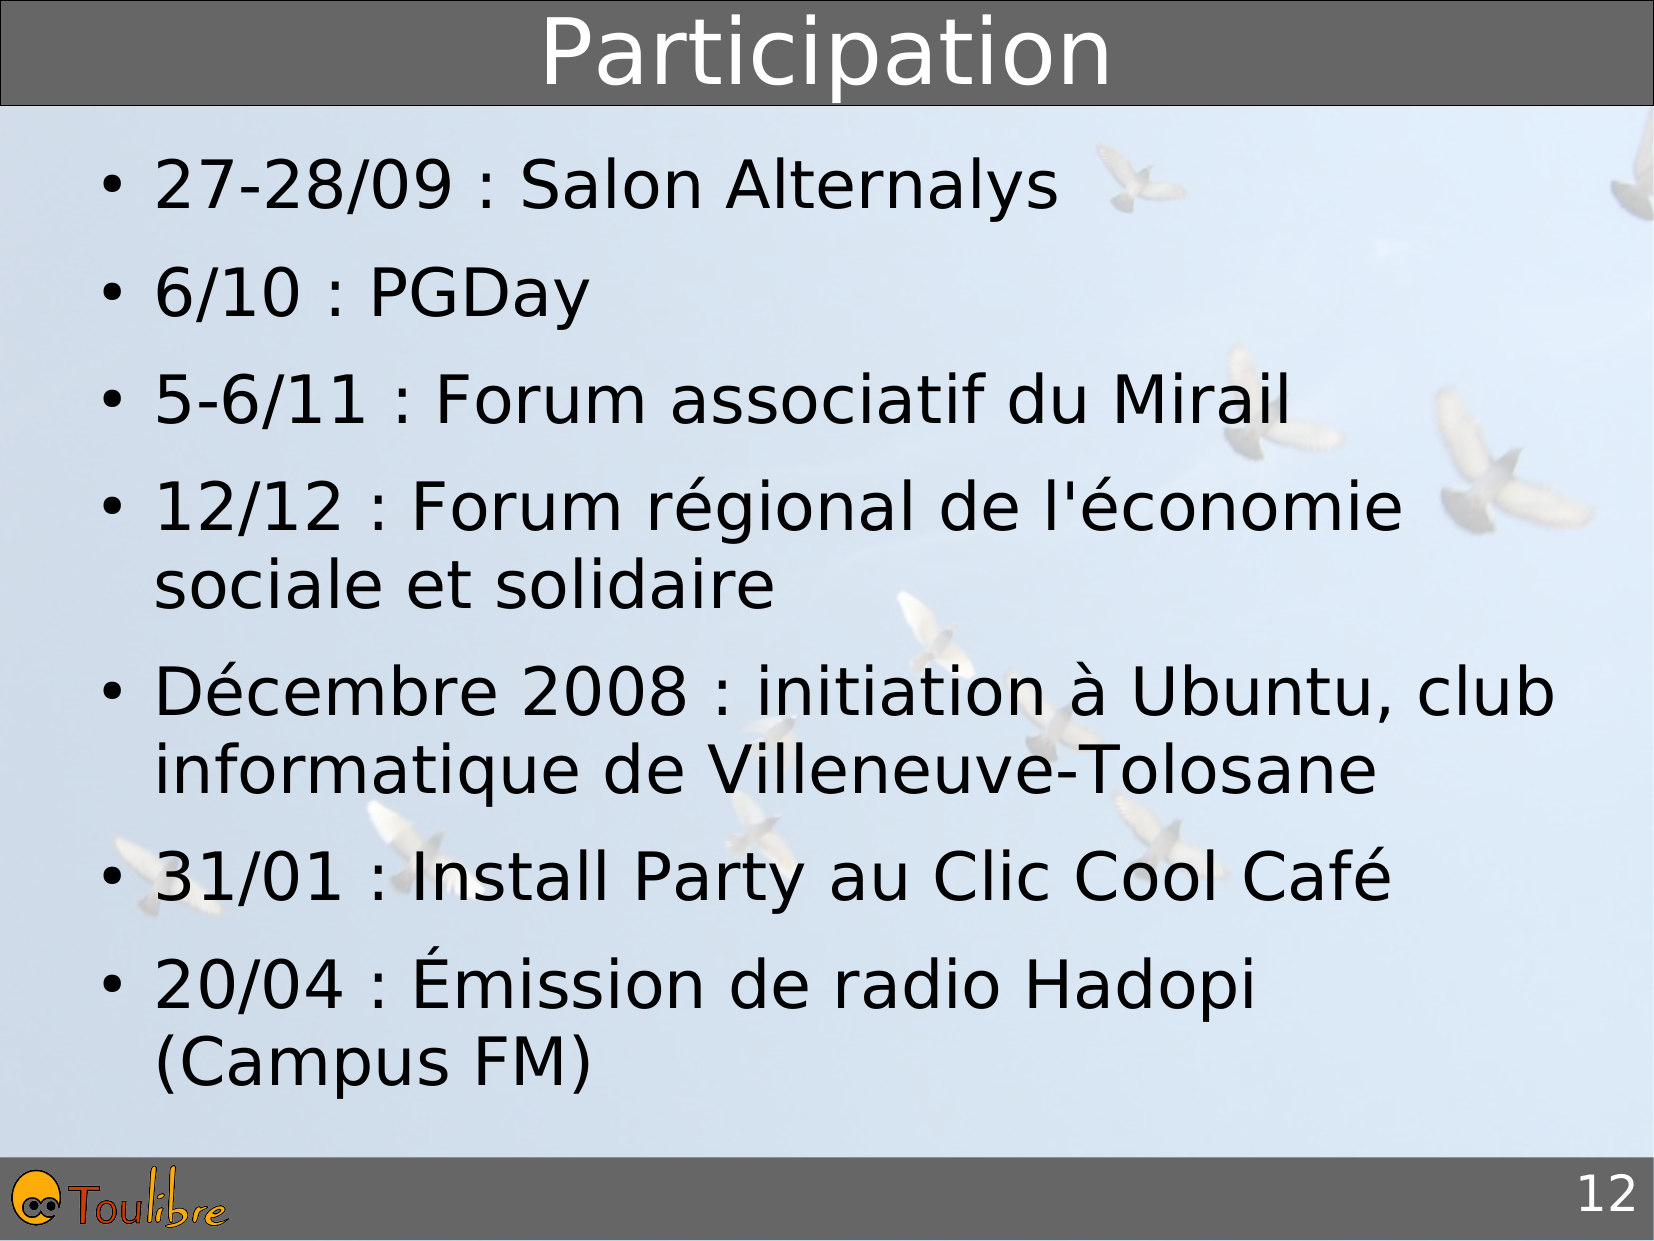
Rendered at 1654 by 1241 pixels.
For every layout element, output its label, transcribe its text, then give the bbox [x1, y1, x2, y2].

picture [11, 1165, 229, 1228]
title Participation [0, 0, 1654, 107]
list 27-28/09 : Salon Alternalys 6/10 : PGDay 5-6/11 : Forum associatif du Mirail 12/12 : Forum régional de l'économie sociale et solidaire Décembre 2008 : initiation à Ubuntu, club informatique de Villeneuve-Tolosane 31/01 : Install Party au Clic Cool Café 20/04 : Émission de radio Hadopi (Campus FM) [82, 146, 1571, 1102]
